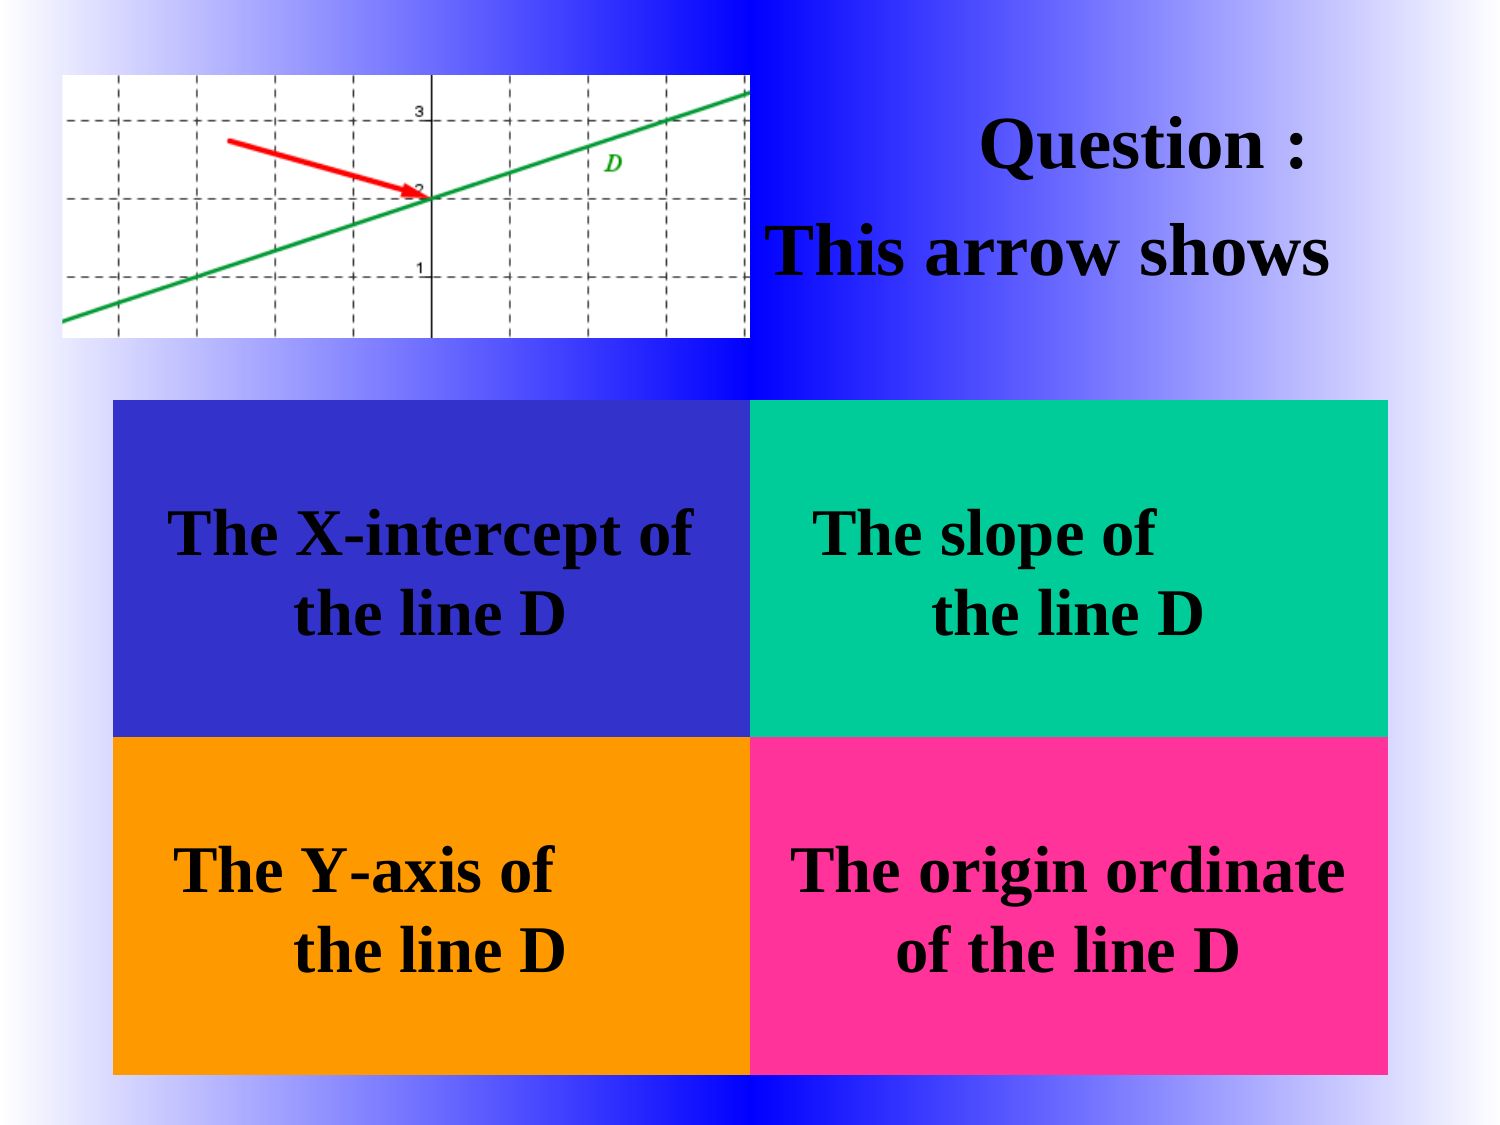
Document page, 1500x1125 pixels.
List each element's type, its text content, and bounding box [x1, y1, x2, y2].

table_header The slope of the line D [750, 400, 1388, 737]
table_cell [898, 1075, 902, 1125]
table_header The X-intercept of the line D [113, 400, 750, 737]
title Question : This arrow shows [751, 86, 1388, 302]
table_cell The Y-axis of the line D [113, 737, 750, 1075]
picture [62, 75, 751, 338]
table_cell The origin ordinate of the line D [750, 737, 1388, 1075]
table_cell [898, 302, 902, 400]
table_cell [898, 0, 902, 86]
